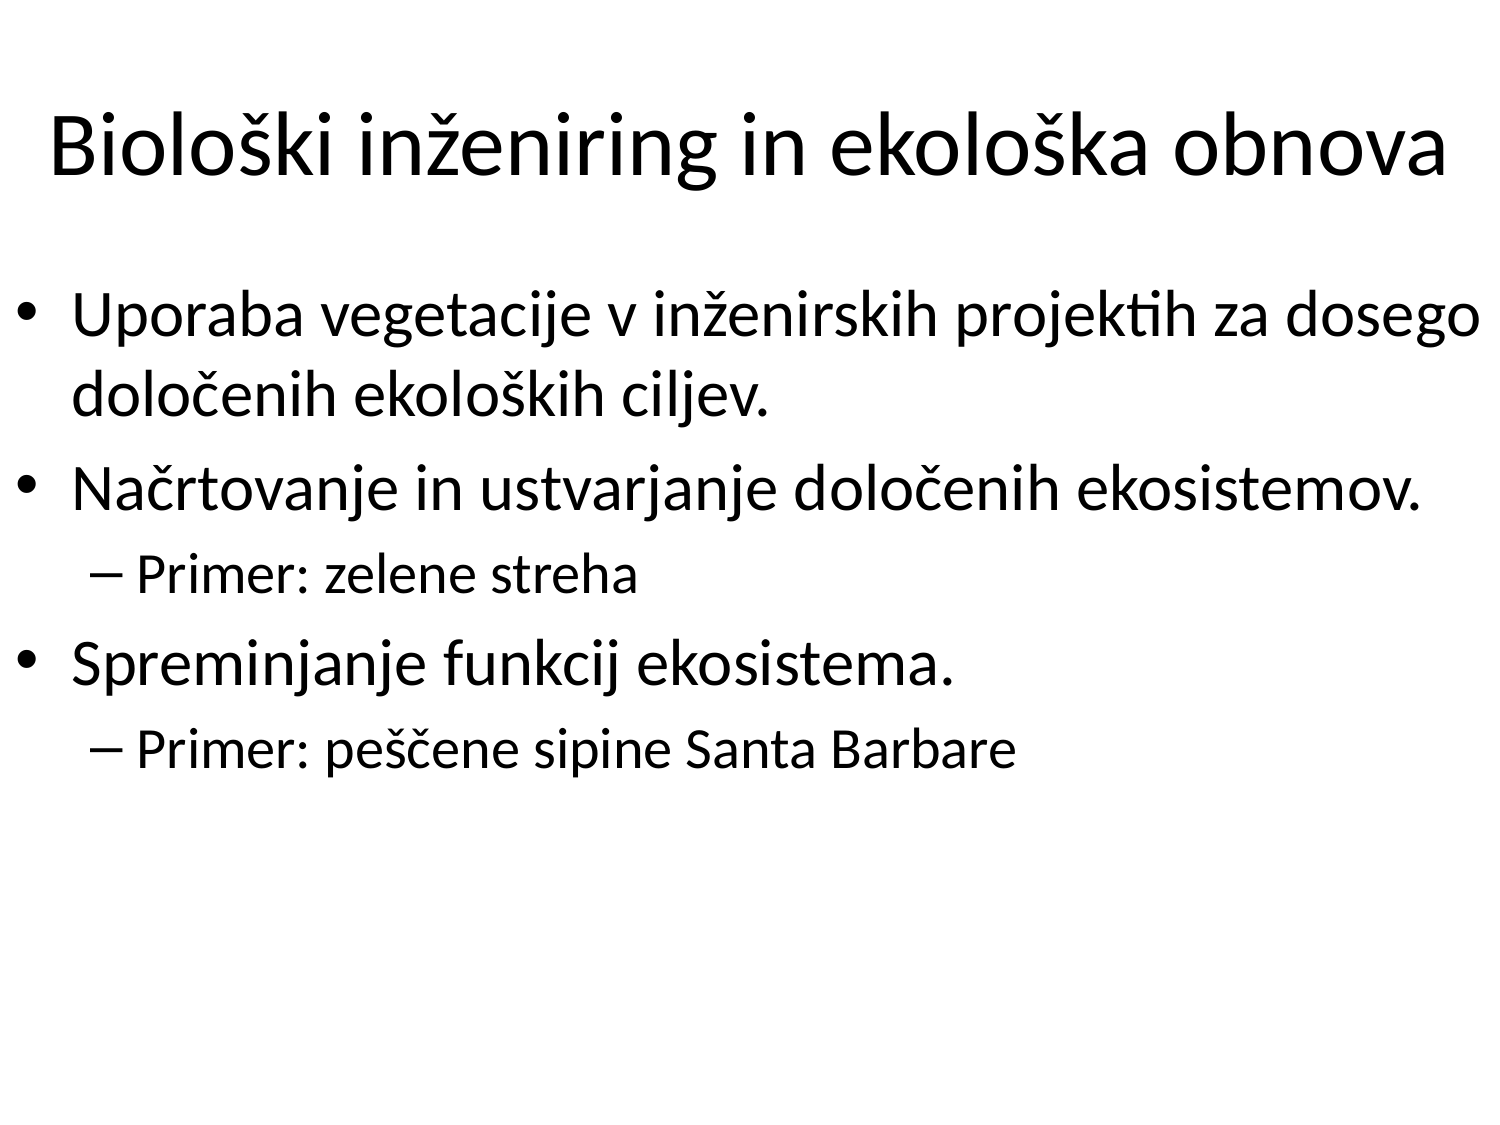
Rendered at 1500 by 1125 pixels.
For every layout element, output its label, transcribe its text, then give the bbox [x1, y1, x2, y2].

list Uporaba vegetacije v inženirskih projektih za dosego določenih ekoloških ciljev. Načrtovanje in ustvarjanje določenih ekosistemov. Primer: zelene streha Spreminjanje funkcij ekosistema. Primer: peščene sipine Santa Barbare [0, 262, 1500, 1125]
title Biološki inženiring in ekološka obnova [0, 45, 1500, 233]
